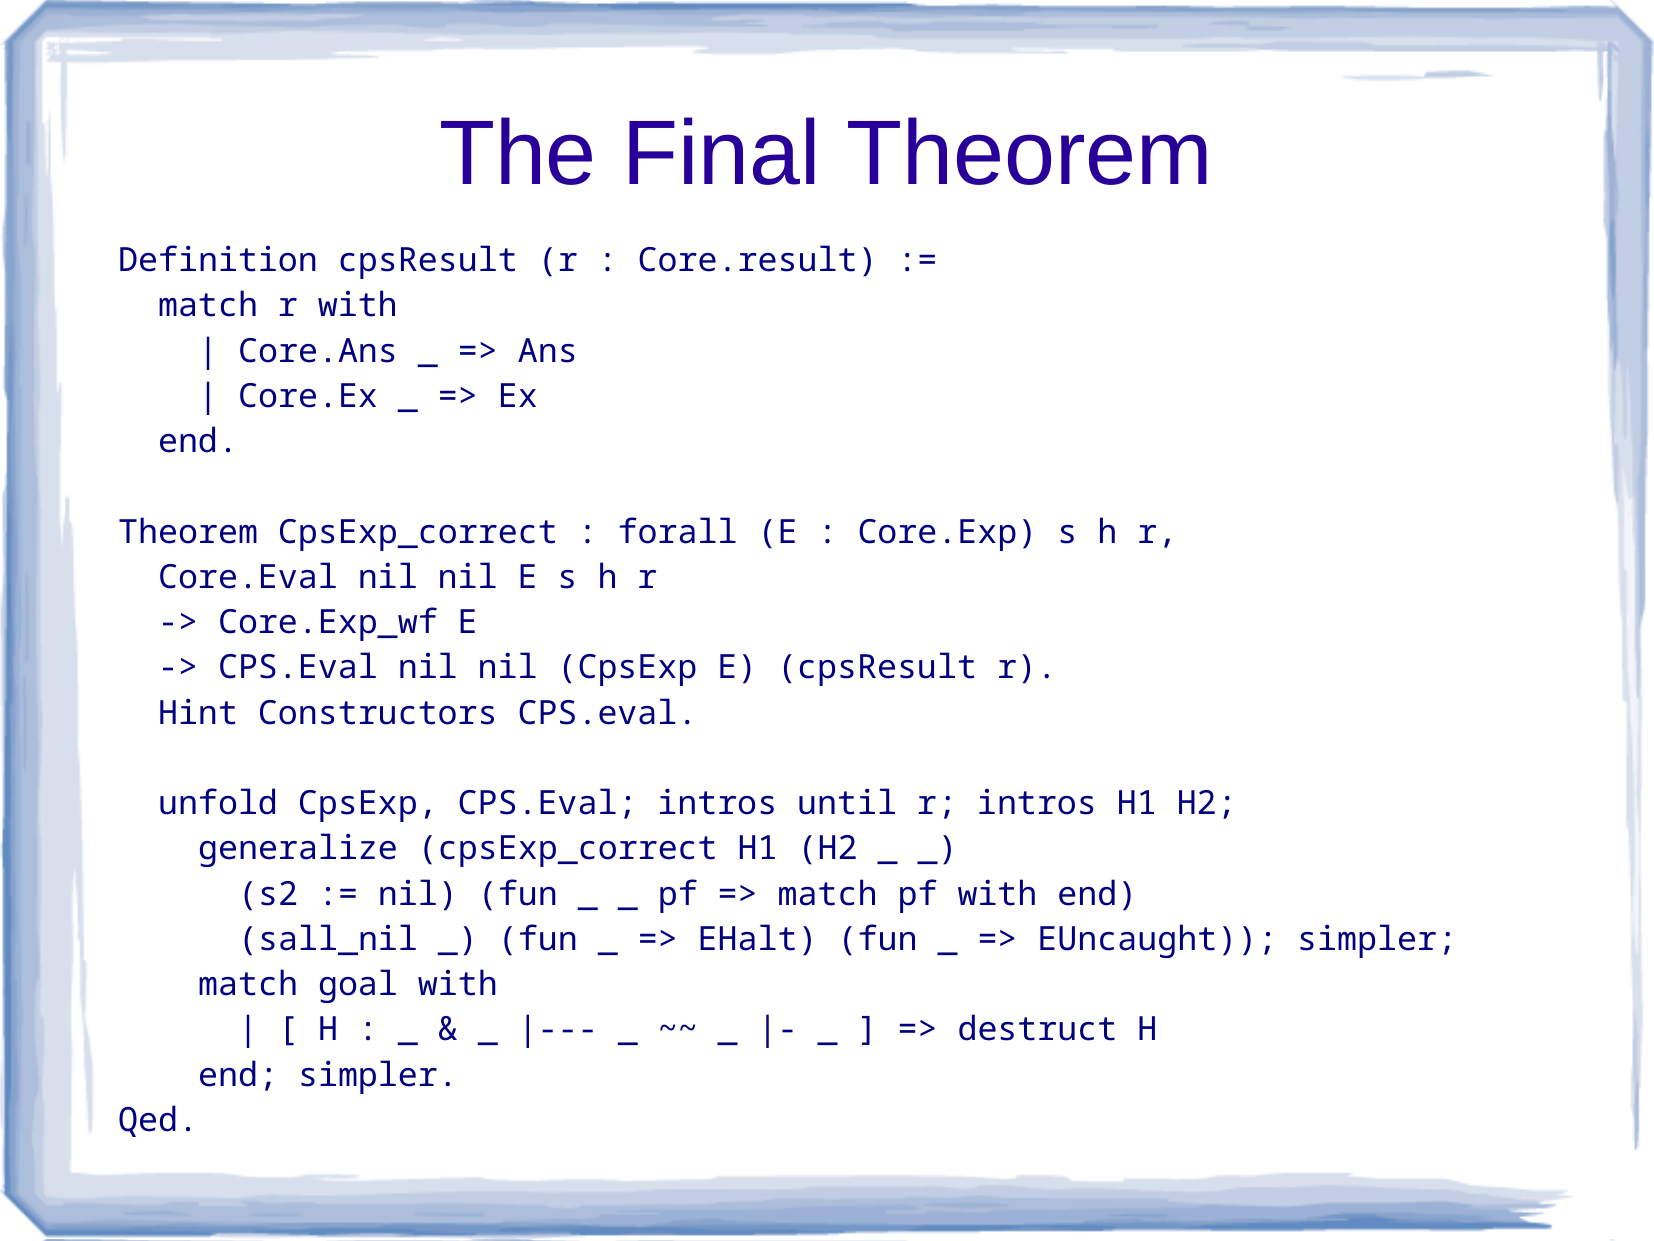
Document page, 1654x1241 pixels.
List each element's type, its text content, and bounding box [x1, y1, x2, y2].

list Definition cpsResult (r : Core.result) := match r with | Core.Ans _ => Ans | Core.Ex _ => Ex end. Theorem CpsExp_correct : forall (E : Core.Exp) s h r, Core.Eval nil nil E s h r -> Core.Exp_wf E -> CPS.Eval nil nil (CpsExp E) (cpsResult r). Hint Constructors CPS.eval. unfold CpsExp, CPS.Eval; intros until r; intros H1 H2; generalize (cpsExp_correct H1 (H2 _ _) (s2 := nil) (fun _ _ pf => match pf with end) (sall_nil _) (fun _ => EHalt) (fun _ => EUncaught)); simpler; match goal with | [ H : _ & _ |--- _ ~~ _ |- _ ] => destruct H end; simpler. Qed. [118, 236, 1571, 1040]
title The Final Theorem [82, 49, 1571, 257]
picture [0, 0, 1654, 1241]
